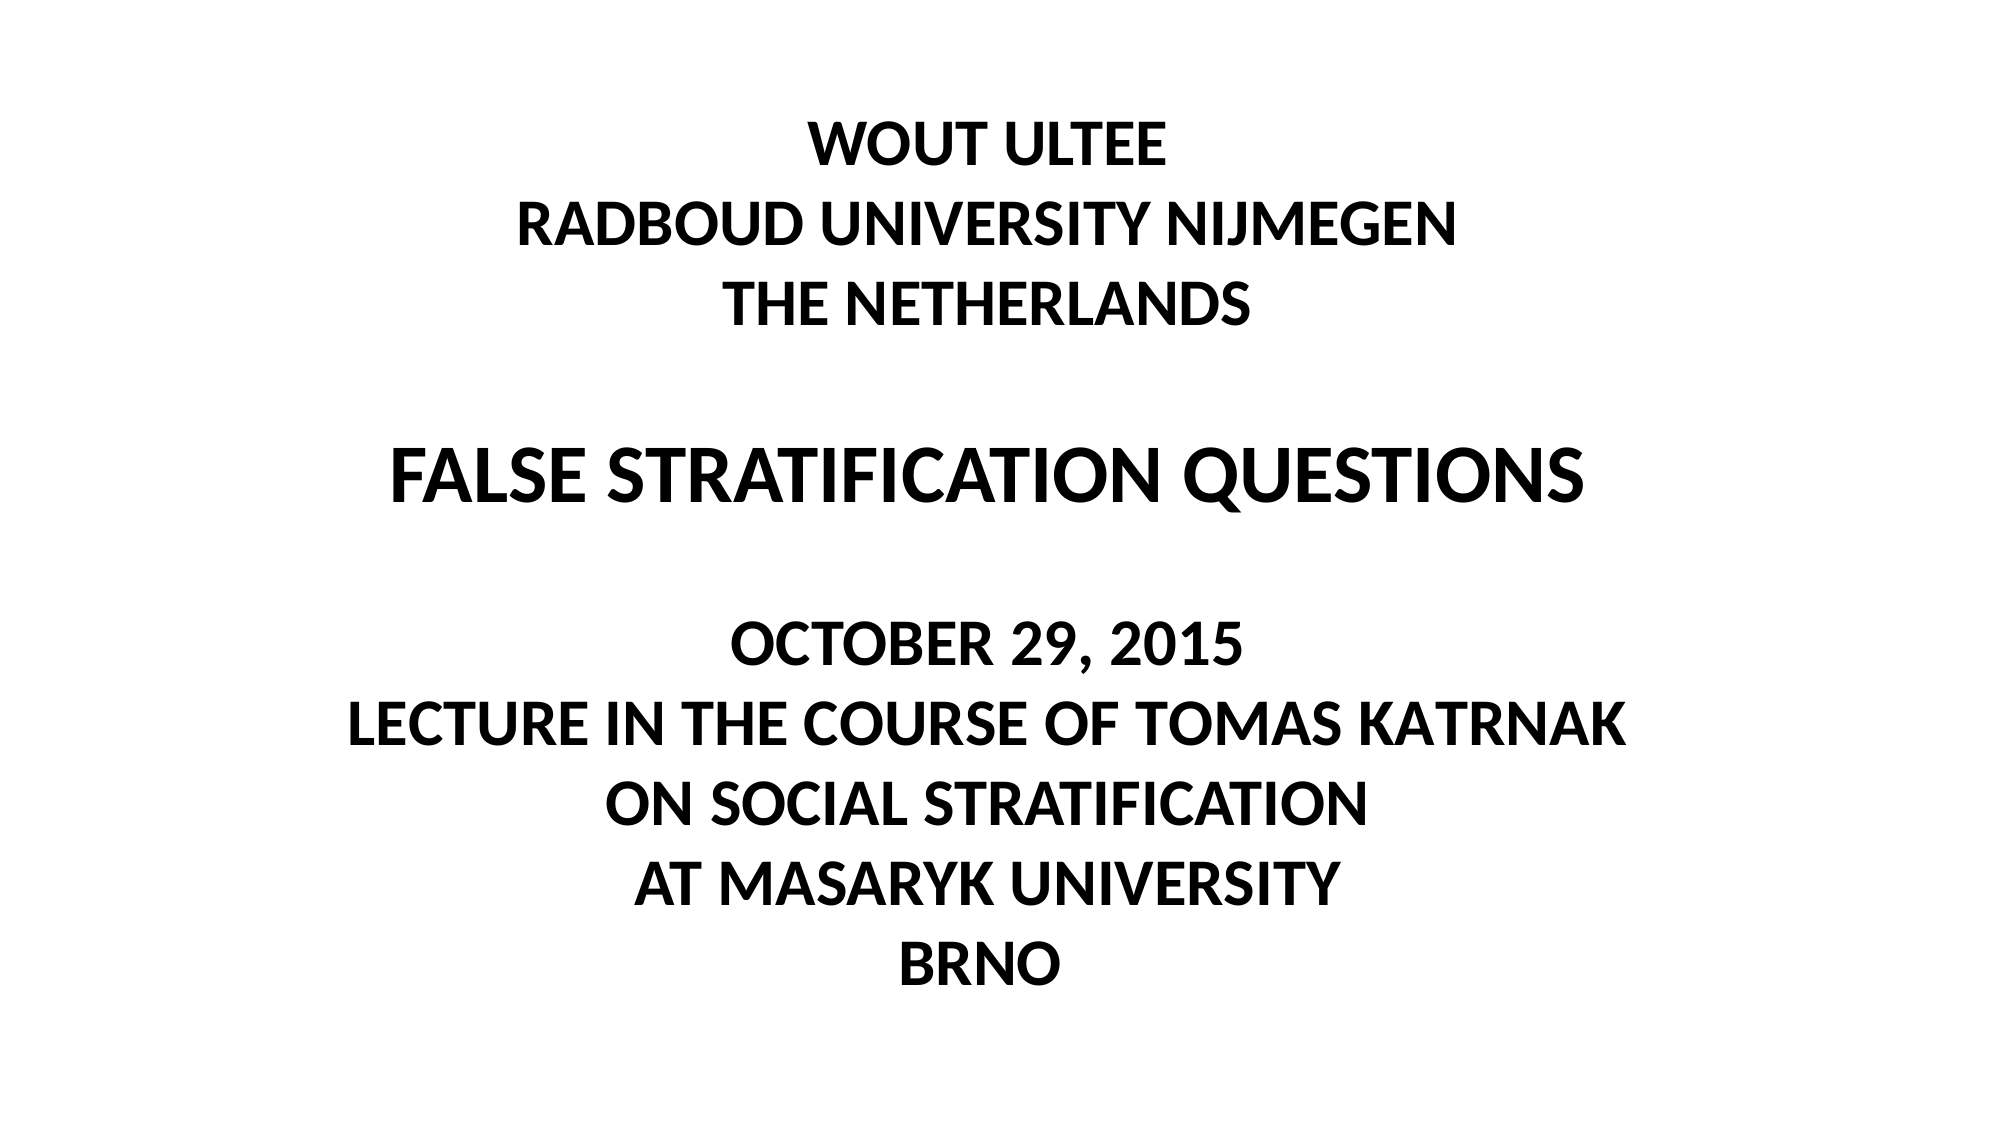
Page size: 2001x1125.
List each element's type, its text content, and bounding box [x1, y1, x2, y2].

text_box WOUT ULTEE RADBOUD UNIVERSITY NIJMEGEN THE NETHERLANDS FALSE STRATIFICATION QUESTIONS OCTOBER 29, 2015 LECTURE IN THE COURSE OF TOMAS KATRNAK ON SOCIAL STRATIFICATION AT MASARYK UNIVERSITY BRNO [208, 91, 1768, 1016]
